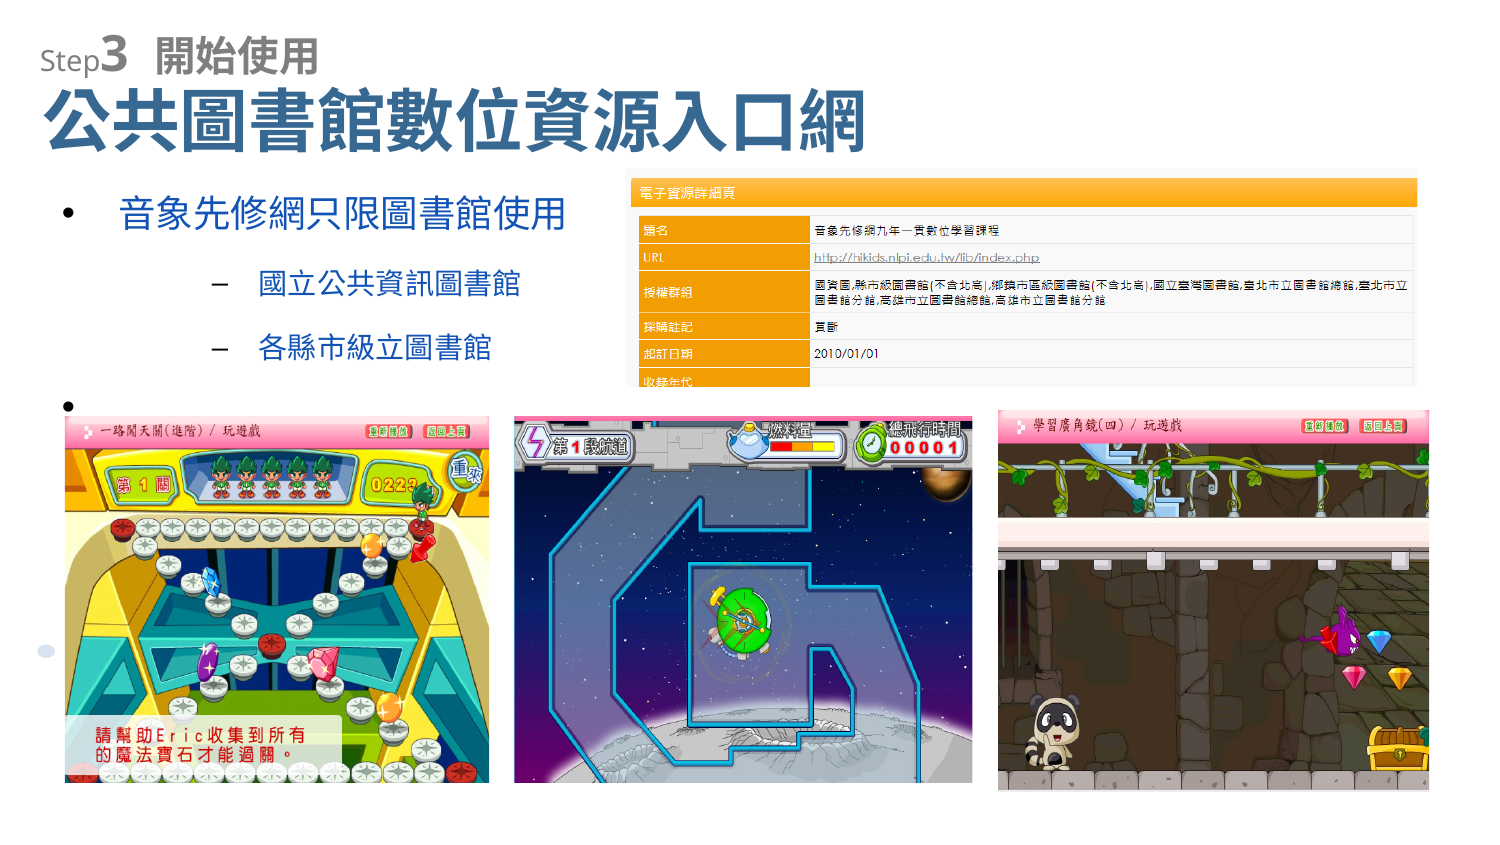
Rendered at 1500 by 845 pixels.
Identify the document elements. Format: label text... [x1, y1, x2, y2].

text_box [37, 644, 55, 658]
text_box 公共圖書館數位資源入口網 [27, 70, 883, 168]
picture [998, 410, 1430, 792]
list 音象先修網只限圖書館使用 國立公共資訊圖書館 各縣市級立圖書館 [46, 175, 625, 381]
picture [513, 416, 973, 783]
picture [625, 168, 1418, 387]
picture [64, 416, 490, 783]
text_box Step3 開始使用 [24, 13, 715, 90]
